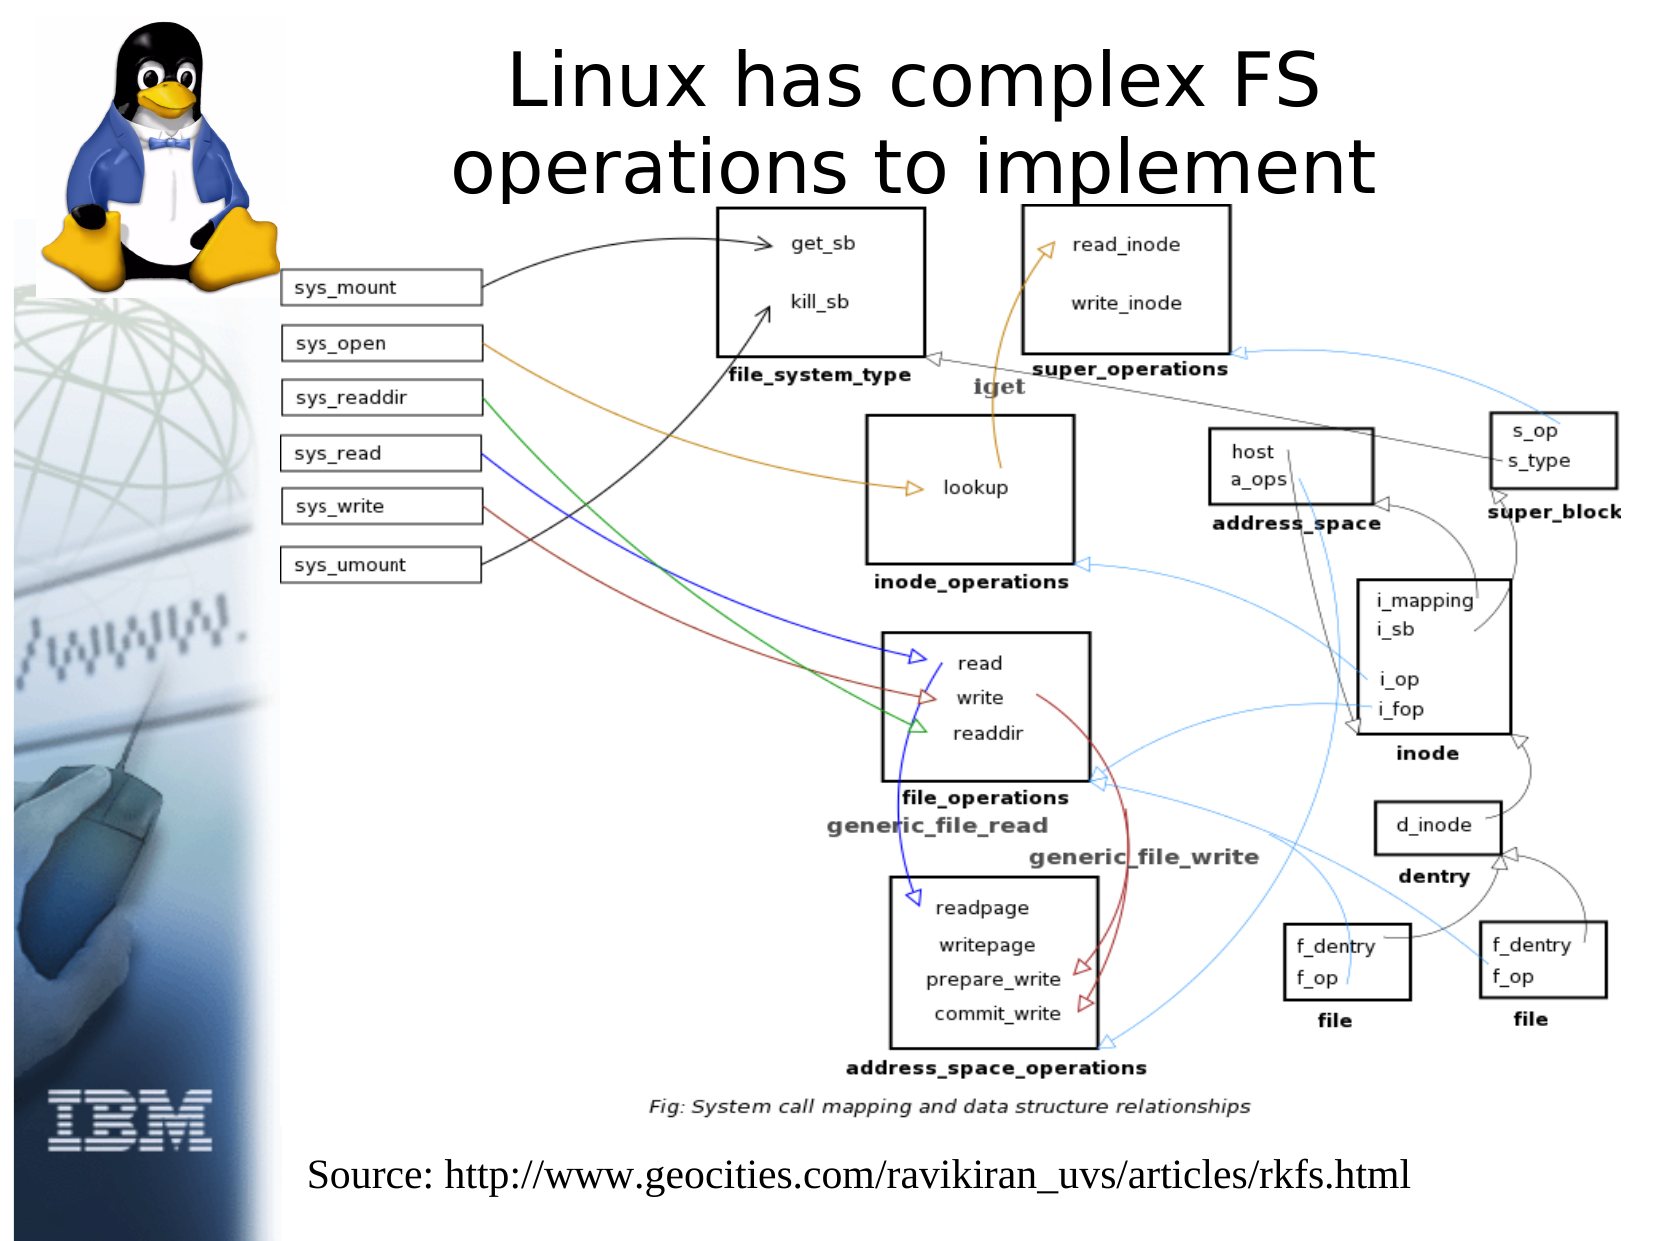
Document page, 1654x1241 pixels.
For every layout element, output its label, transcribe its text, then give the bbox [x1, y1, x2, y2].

picture [280, 204, 1621, 1126]
chart [276, 205, 1610, 1139]
text_box Source: http://www.geocities.com/ravikiran_uvs/articles/rkfs.html [306, 1151, 1470, 1223]
title Linux has complex FS operations to implement [301, 37, 1528, 204]
